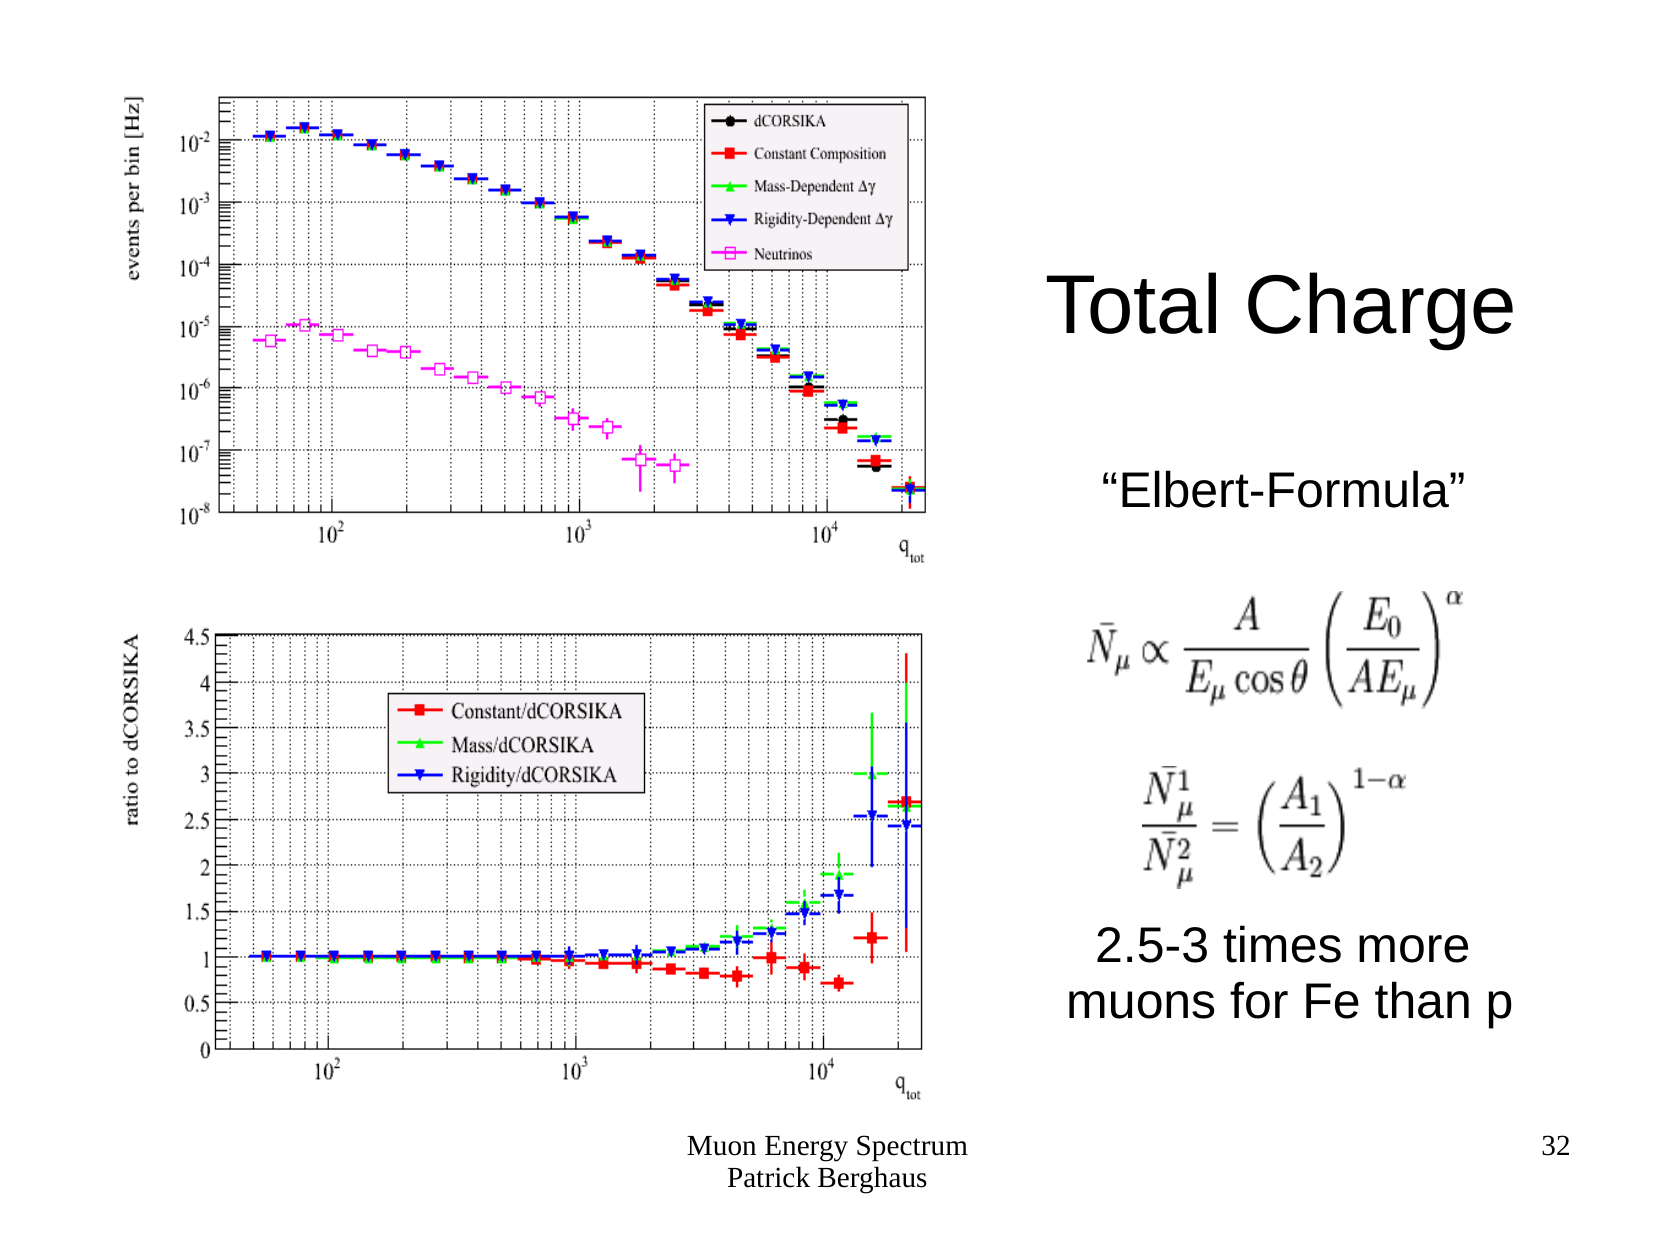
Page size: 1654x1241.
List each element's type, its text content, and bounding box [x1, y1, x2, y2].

text_box 2.5-3 times more muons for Fe than p [1051, 910, 1528, 1074]
text_box “Elbert-Formula” [1086, 454, 1482, 544]
picture [112, 43, 1013, 1126]
picture [1087, 591, 1463, 709]
text_box Total Charge [1030, 250, 1534, 389]
picture [1142, 766, 1406, 889]
